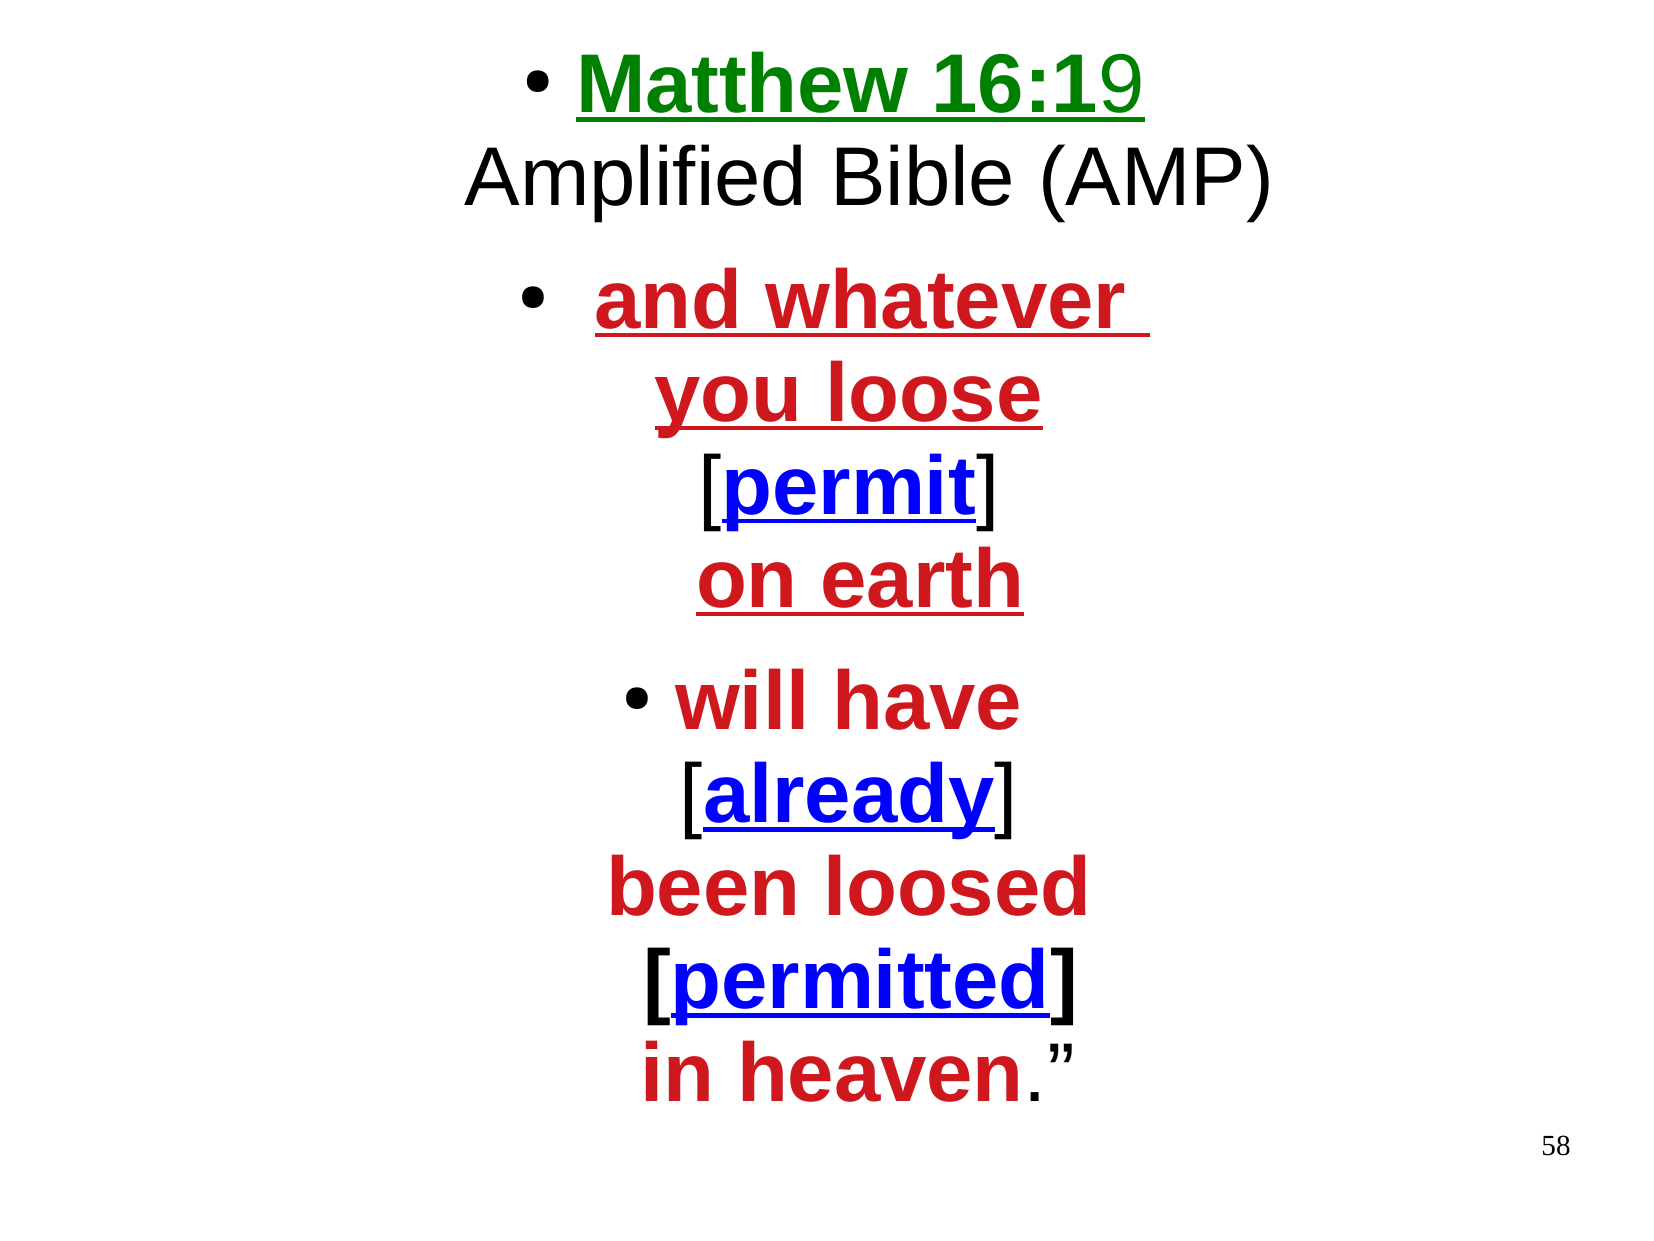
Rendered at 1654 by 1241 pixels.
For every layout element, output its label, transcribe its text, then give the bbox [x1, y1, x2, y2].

list Matthew 16:19 Amplified Bible (AMP) and whatever you loose [permit] on earth will have [already] been loosed [permitted] in heaven.” [37, 37, 1613, 1238]
